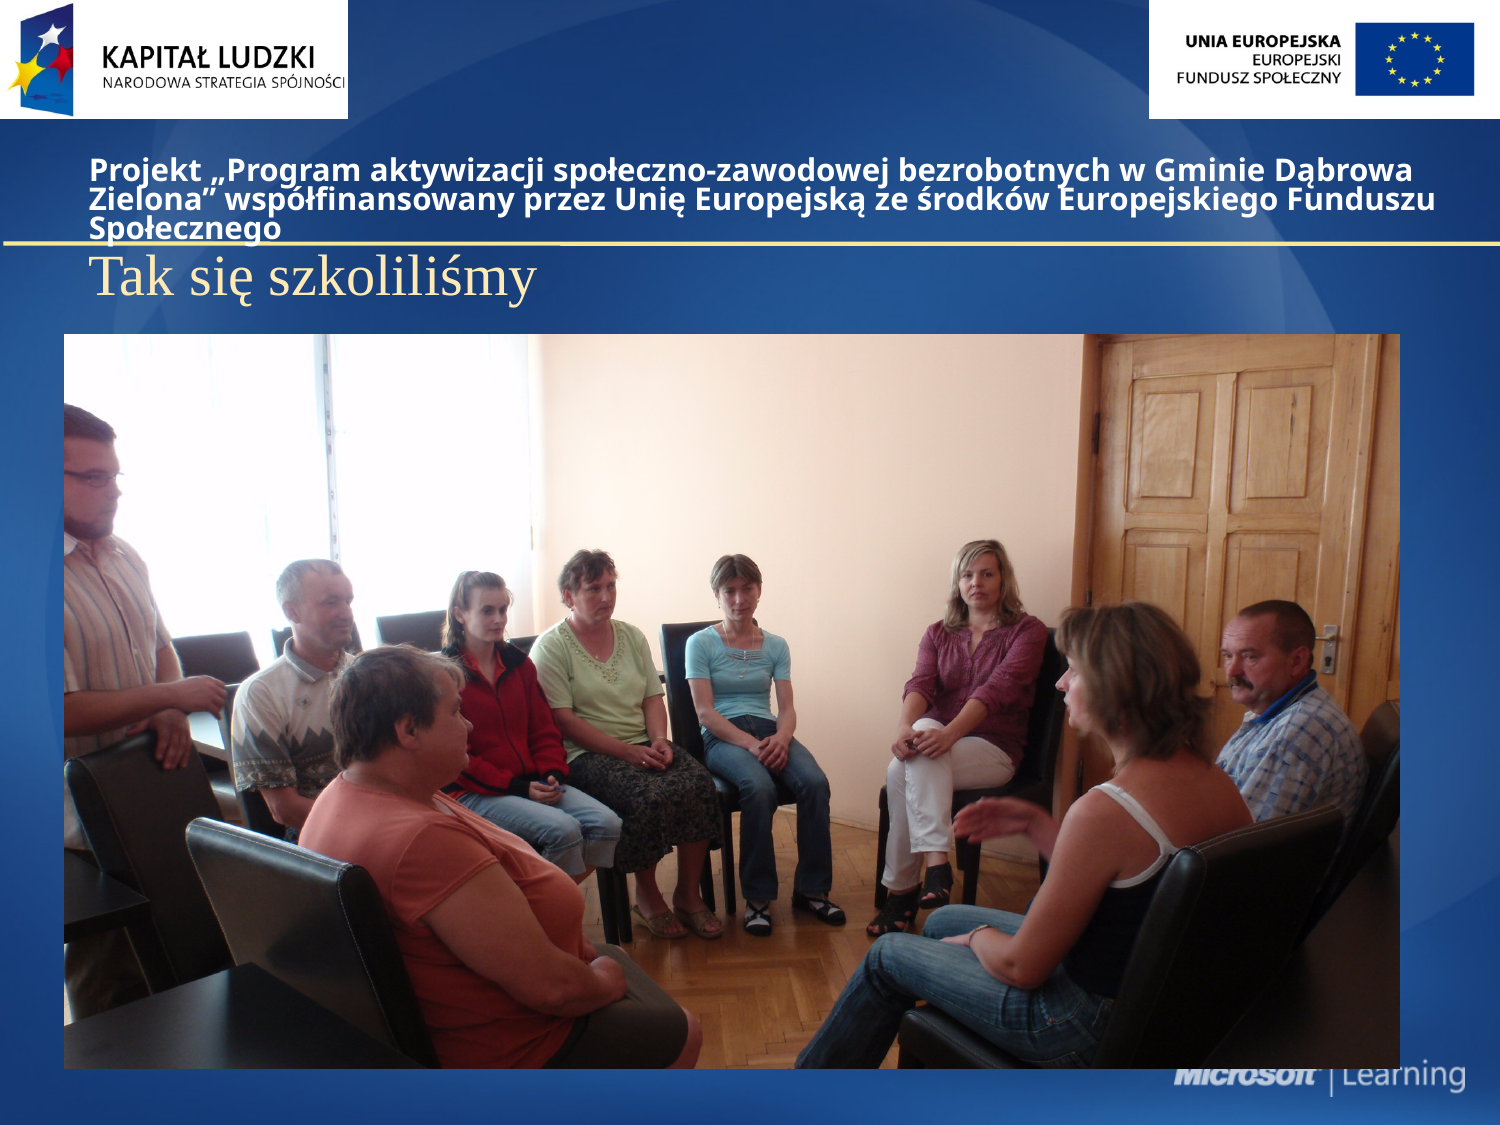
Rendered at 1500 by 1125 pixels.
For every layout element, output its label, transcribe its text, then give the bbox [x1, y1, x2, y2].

picture [64, 334, 1400, 1069]
picture [1149, 0, 1500, 119]
picture [0, 0, 348, 119]
text_box Tak się szkoliliśmy [88, 222, 1500, 335]
text_box Projekt „Program aktywizacji społeczno-zawodowej bezrobotnych w Gminie Dąbrowa Zielona” współfinansowany przez Unię Europejską ze środków Europejskiego Funduszu Społecznego [88, 147, 1493, 296]
